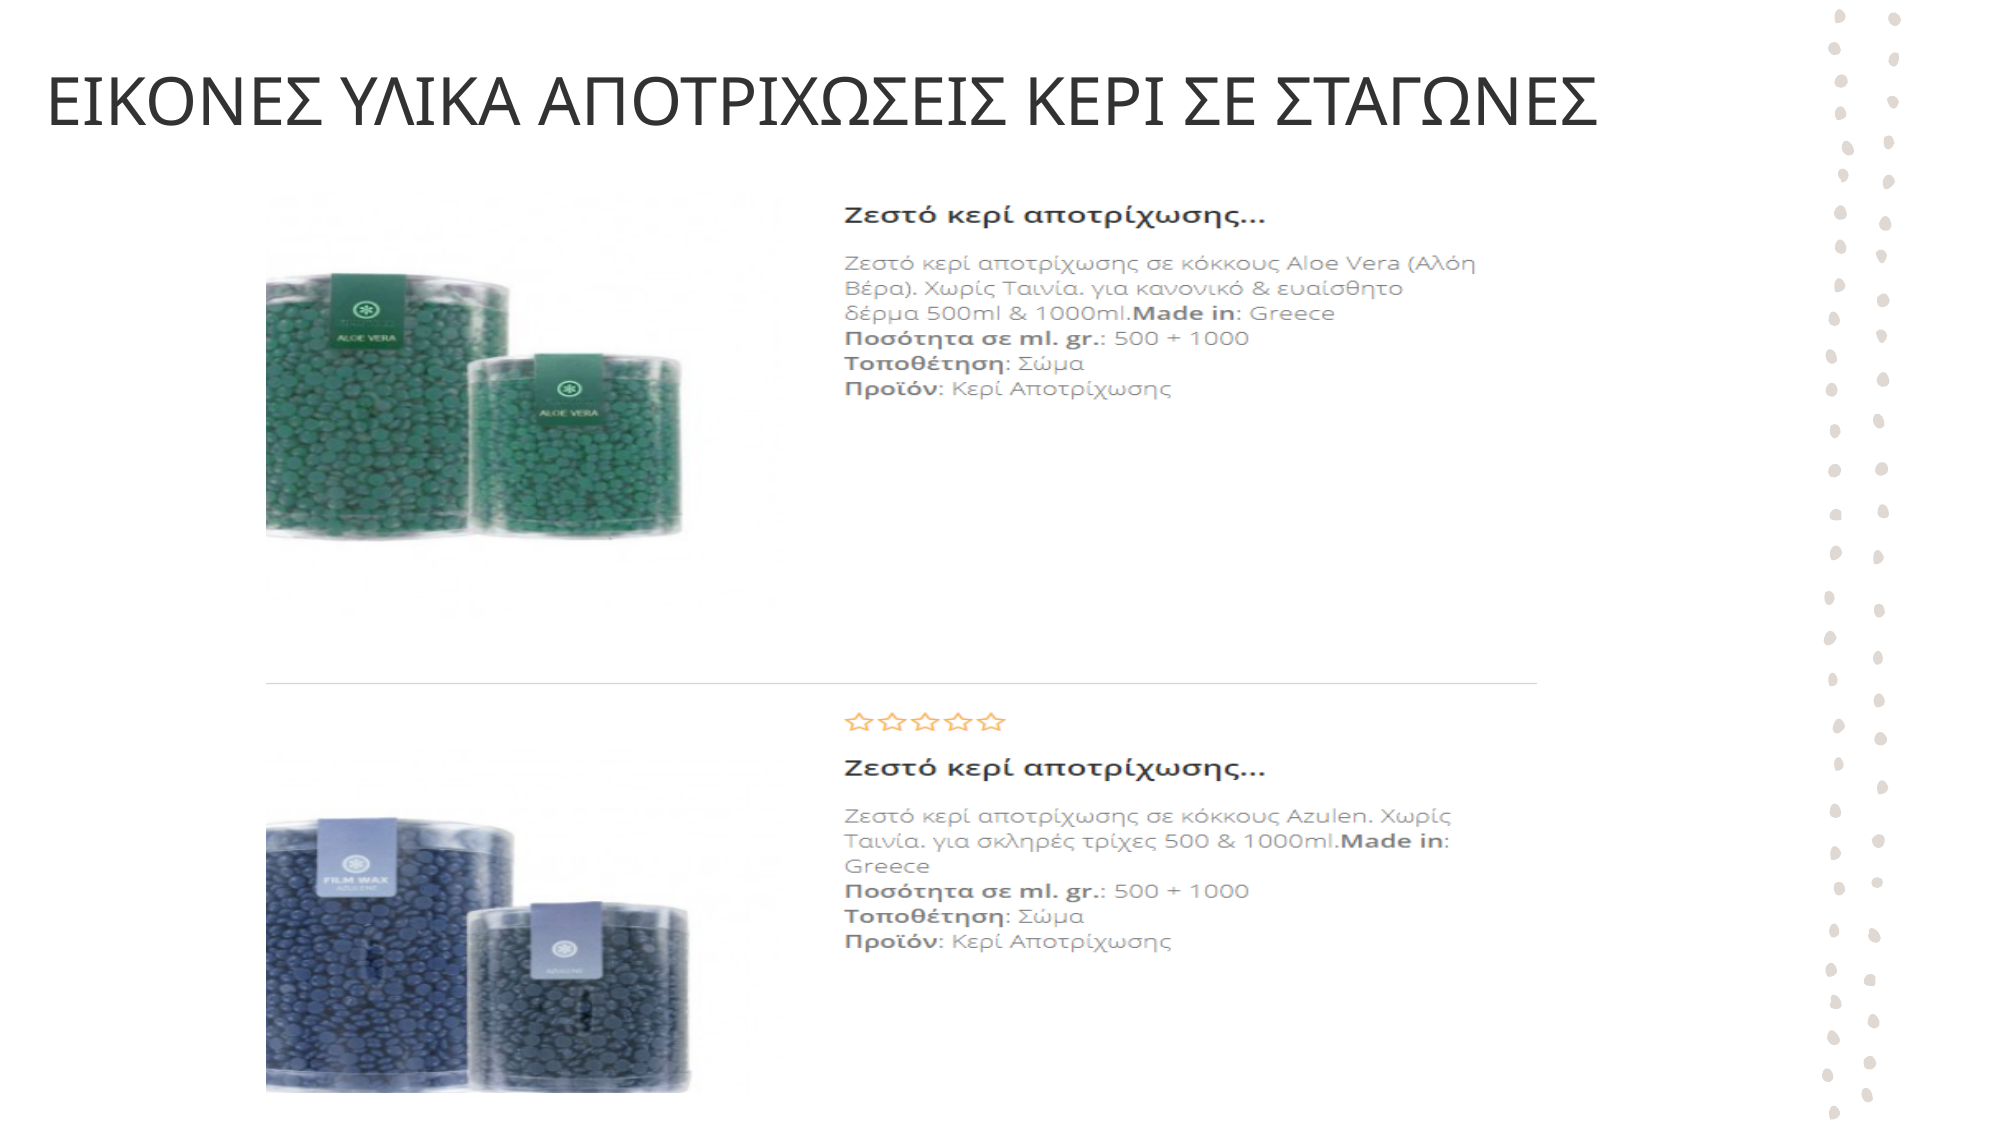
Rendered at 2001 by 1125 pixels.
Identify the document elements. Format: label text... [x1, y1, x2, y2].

title ΕΙΚΟΝΕΣ ΥΛΙΚΑ ΑΠΟΤΡΙΧΩΣΕΙΣ ΚΕΡΙ ΣΕ ΣΤΑΓΩΝΕΣ [30, 19, 1692, 178]
picture [266, 188, 1537, 1093]
